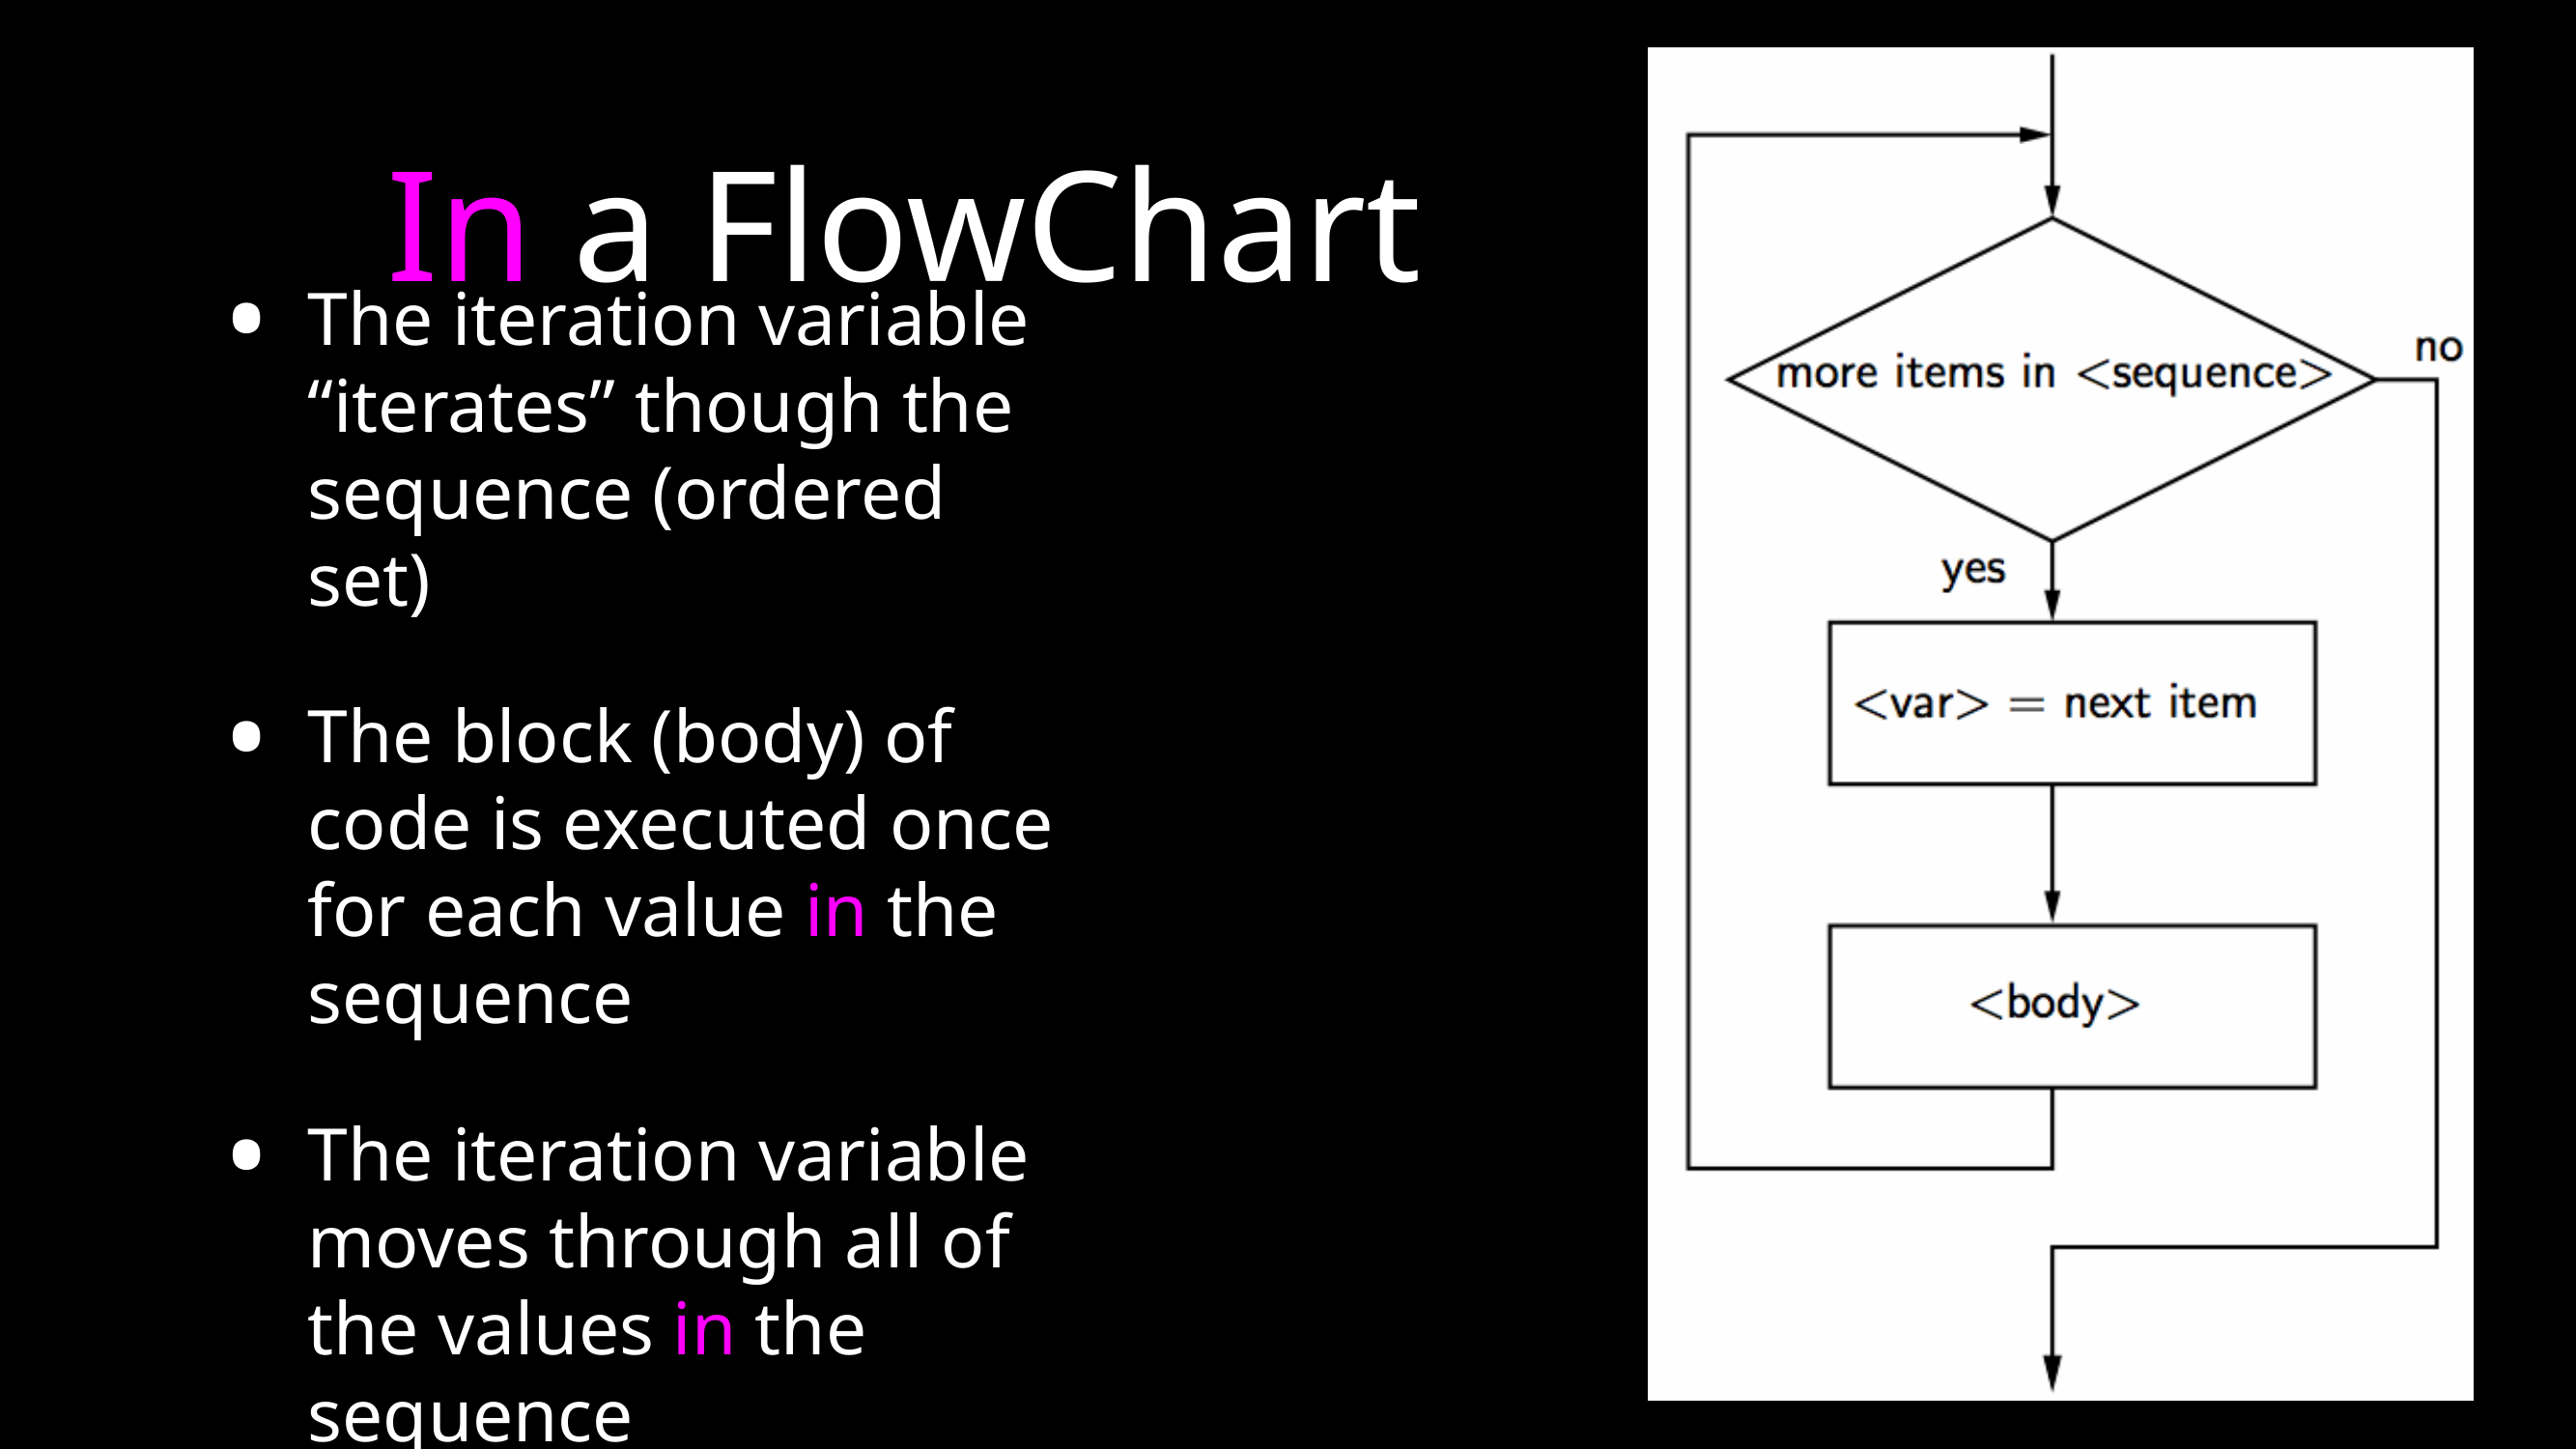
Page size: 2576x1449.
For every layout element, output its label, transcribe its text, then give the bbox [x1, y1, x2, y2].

title In a FlowChart [183, 38, 1627, 403]
list The iteration variable “iterates” though the sequence (ordered set) The block (body) of code is executed once for each value in the sequence The iteration variable moves through all of the values in the sequence [183, 396, 1091, 1332]
picture [1648, 47, 2474, 1401]
